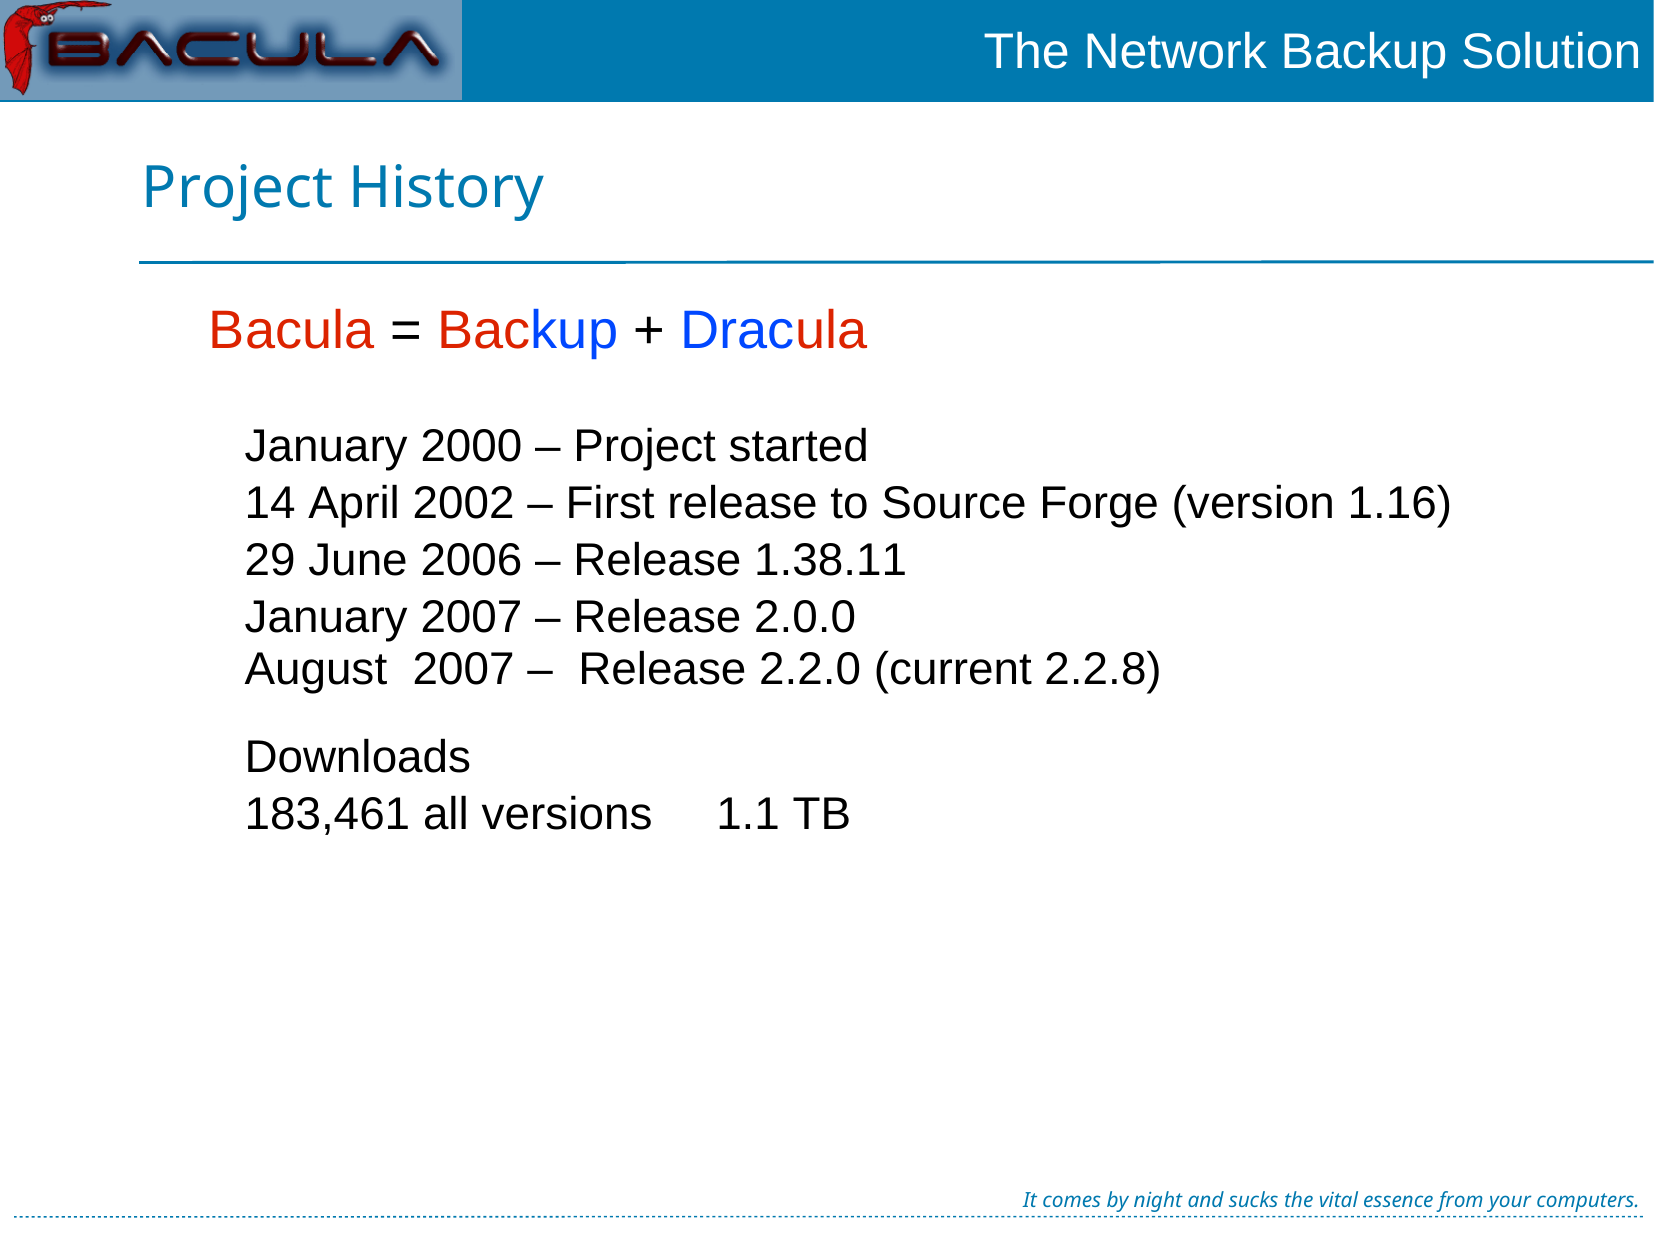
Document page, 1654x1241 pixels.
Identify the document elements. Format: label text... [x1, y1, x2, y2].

picture [0, 0, 461, 99]
list Bacula = Backup + Dracula January 2000 – Project started 14 April 2002 – First release to Source Forge (version 1.16) 29 June 2006 – Release 1.38.11 January 2007 – Release 2.0.0 August 2007 – Release 2.2.0 (current 2.2.8) Downloads 183,461 all versions 1.1 TB [150, 300, 1543, 1126]
title Project History [141, 112, 1501, 226]
